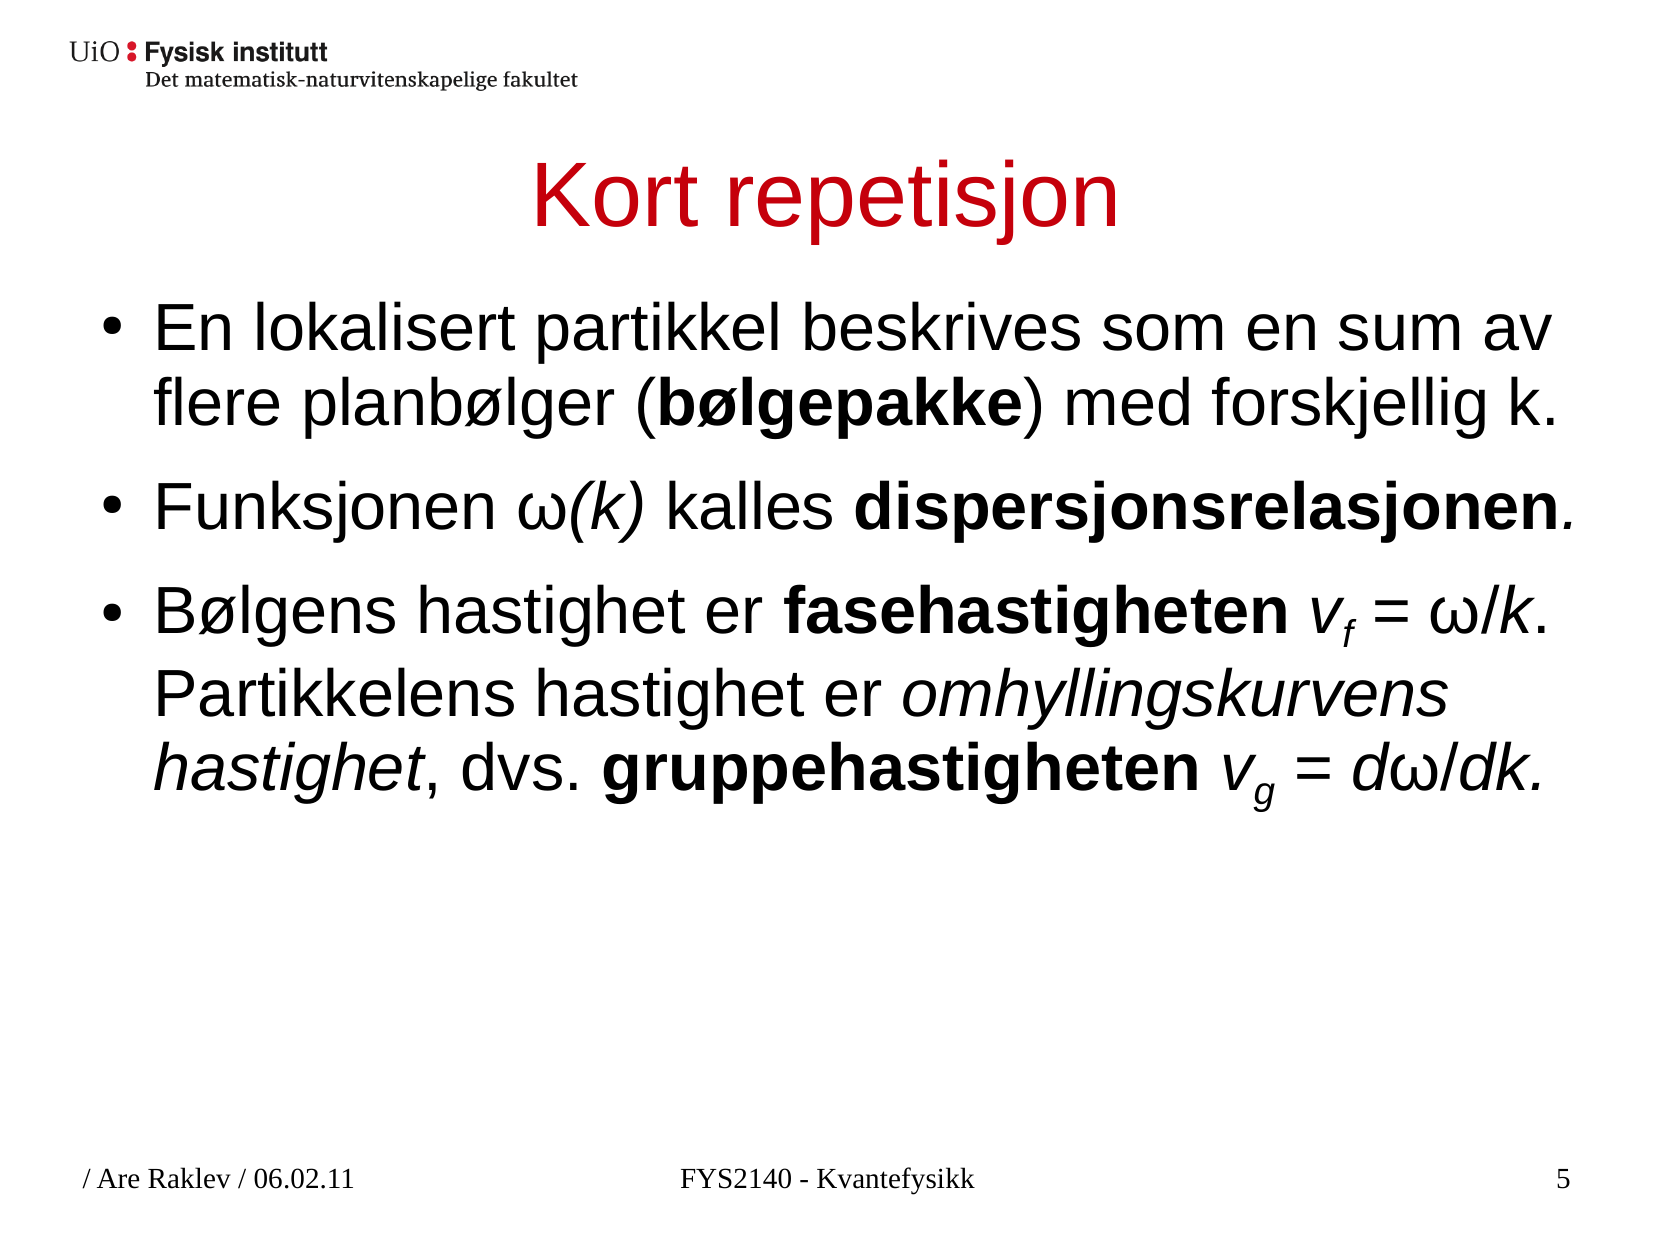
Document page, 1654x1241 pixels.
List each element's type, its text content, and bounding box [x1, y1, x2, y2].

list En lokalisert partikkel beskrives som en sum av flere planbølger (bølgepakke) med forskjellig k. Funksjonen ω(k) kalles dispersjonsrelasjonen. Bølgens hastighet er fasehastigheten vf = ω/k. Partikkelens hastighet er omhyllingskurvens hastighet, dvs. gruppehastigheten vg = dω/dk. [82, 290, 1613, 1094]
title Kort repetisjon [82, 90, 1571, 290]
picture [68, 37, 581, 93]
